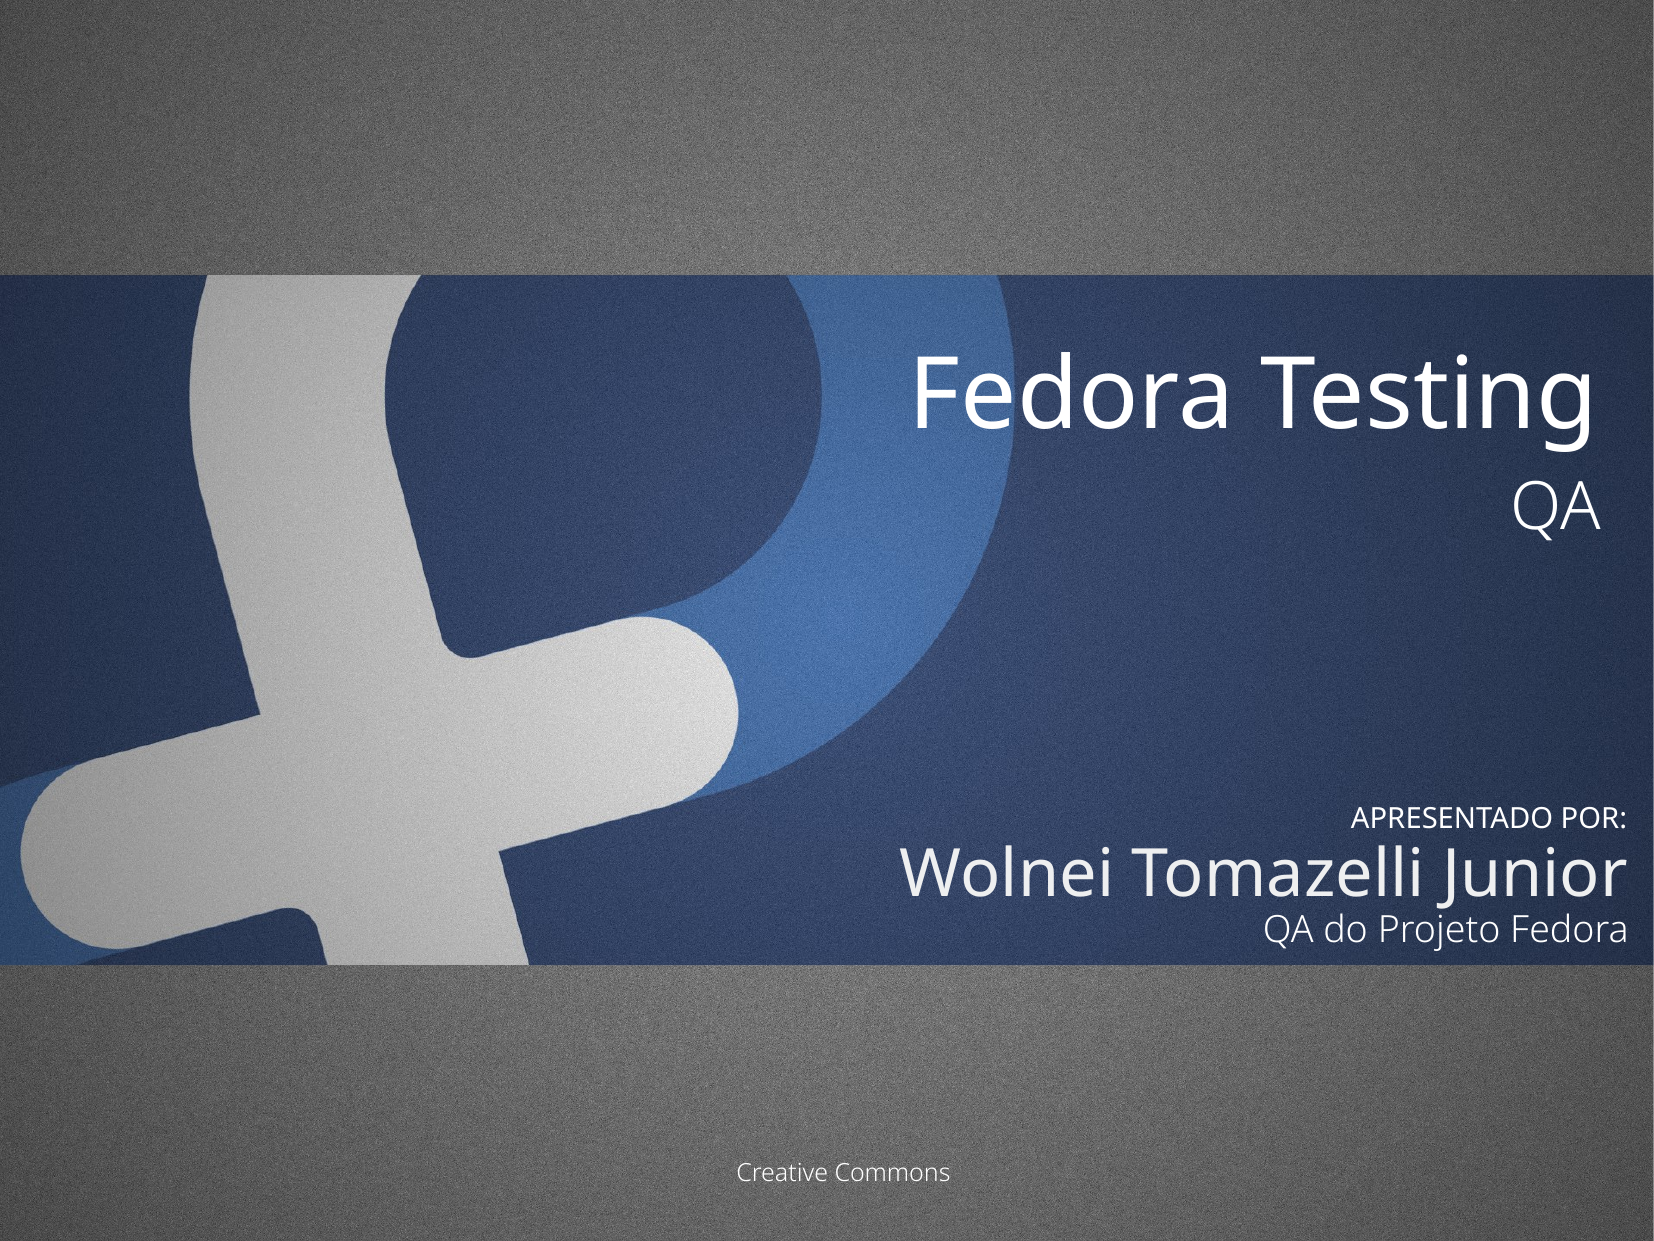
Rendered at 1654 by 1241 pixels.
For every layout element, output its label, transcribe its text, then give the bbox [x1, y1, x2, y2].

text_box APRESENTADO POR: [826, 790, 1642, 861]
title Fedora Testing [248, 330, 1599, 449]
picture [0, 0, 1654, 1241]
text_box Wolnei Tomazelli Junior [570, 829, 1644, 893]
text_box QA do Projeto Fedora [561, 893, 1644, 964]
subtitle QA [442, 457, 1601, 621]
text_box Creative Commons [75, 1126, 1613, 1197]
